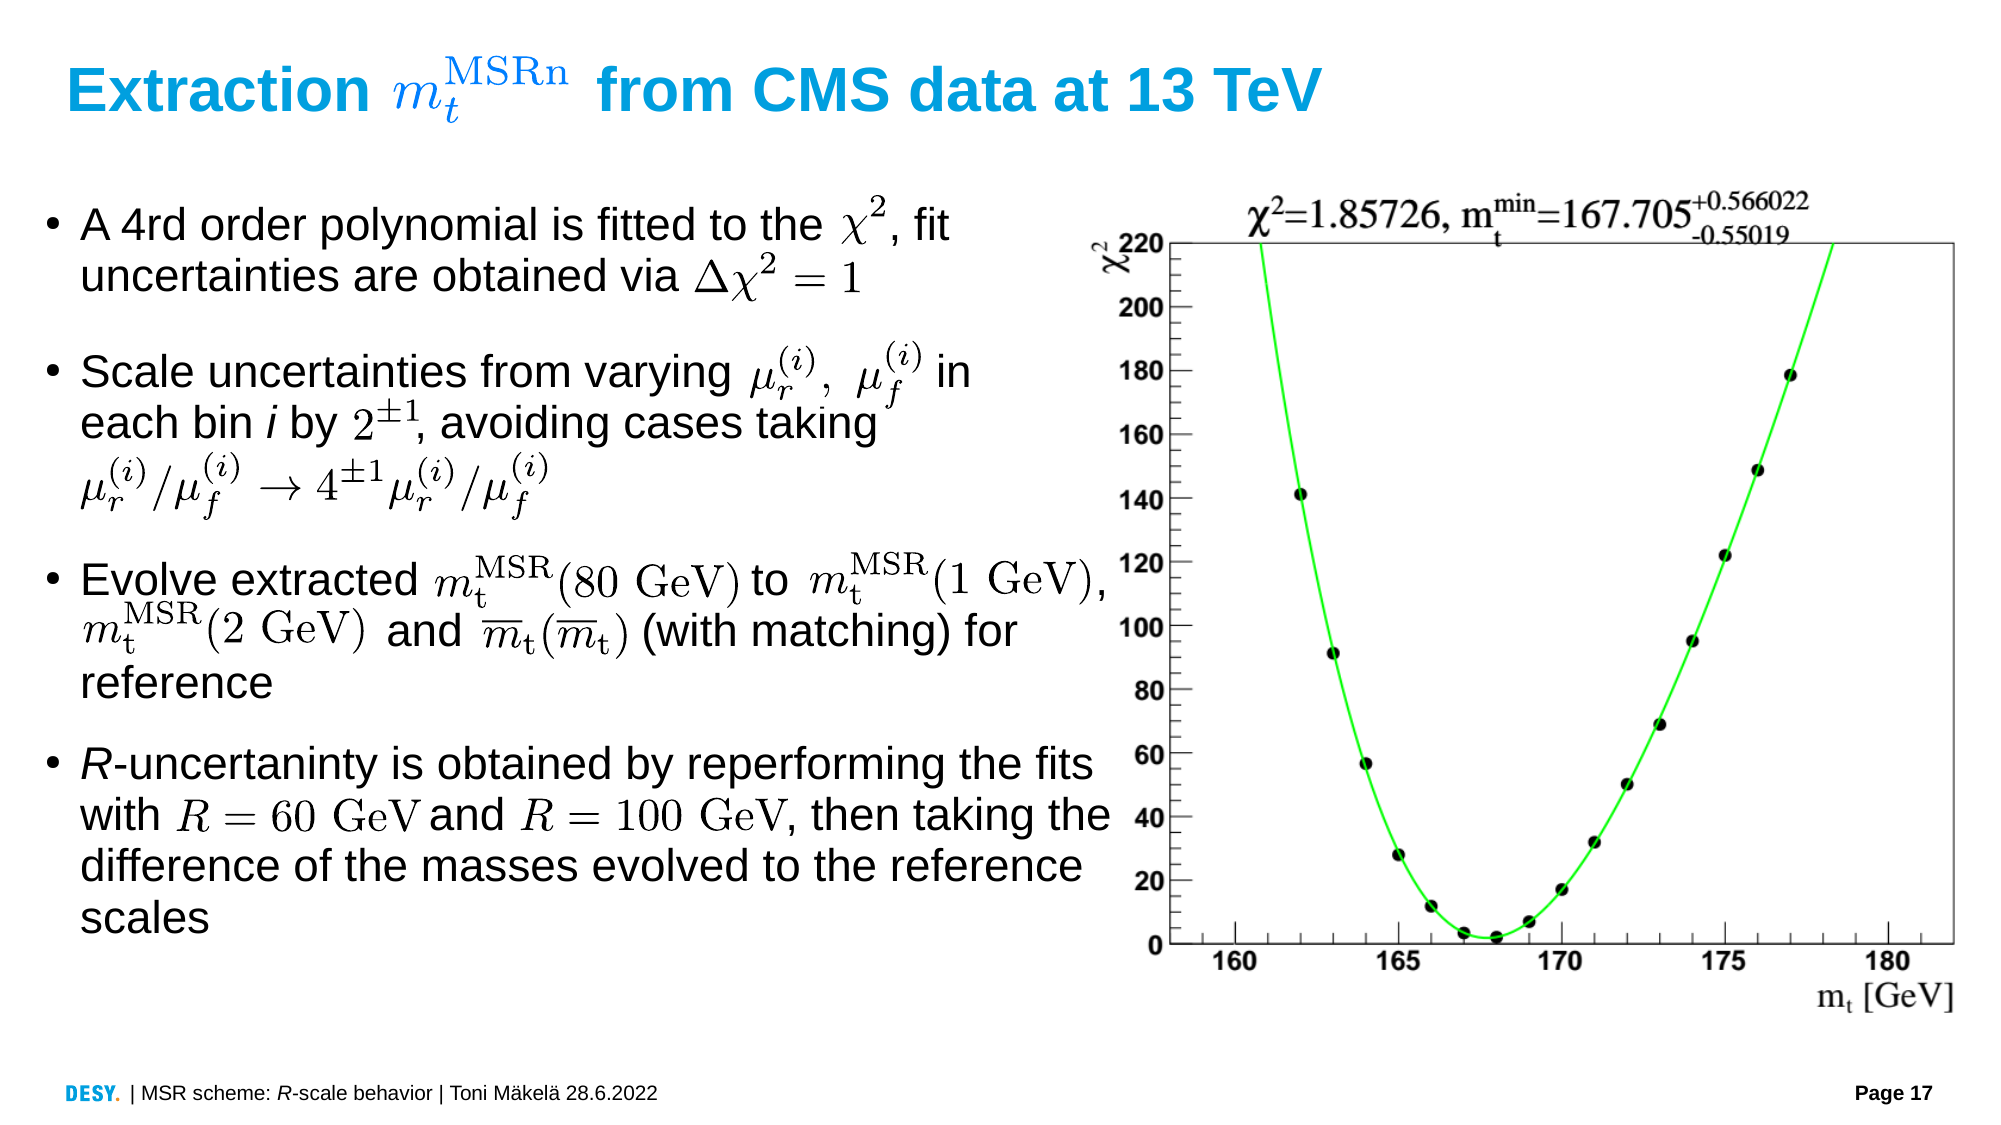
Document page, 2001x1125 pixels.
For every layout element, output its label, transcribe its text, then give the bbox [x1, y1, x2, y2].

text_box A 4rd order polynomial is fitted to the , fit uncertainties are obtained via Scale uncertainties from varying in each bin i by , avoiding cases taking Evolve extracted to , and (with matching) for reference R-uncertaninty is obtained by reperforming the fits with and , then taking the difference of the masses evolved to the reference scales [30, 191, 1156, 1032]
text_box [176, 798, 421, 832]
text_box [83, 600, 364, 654]
footer | MSR scheme: R-scale behavior | Toni Mäkelä 28.6.2022 [129, 1079, 1762, 1111]
text_box [393, 55, 569, 124]
picture [1080, 175, 1981, 1021]
text_box [482, 613, 627, 659]
title Extraction from CMS data at 13 TeV [66, 57, 1933, 132]
text_box [435, 554, 738, 609]
text_box [810, 551, 1091, 605]
text_box [520, 797, 788, 832]
text_box [750, 340, 921, 409]
text_box [354, 397, 419, 440]
text_box [80, 451, 548, 521]
text_box [841, 195, 886, 245]
text_box [694, 251, 860, 302]
